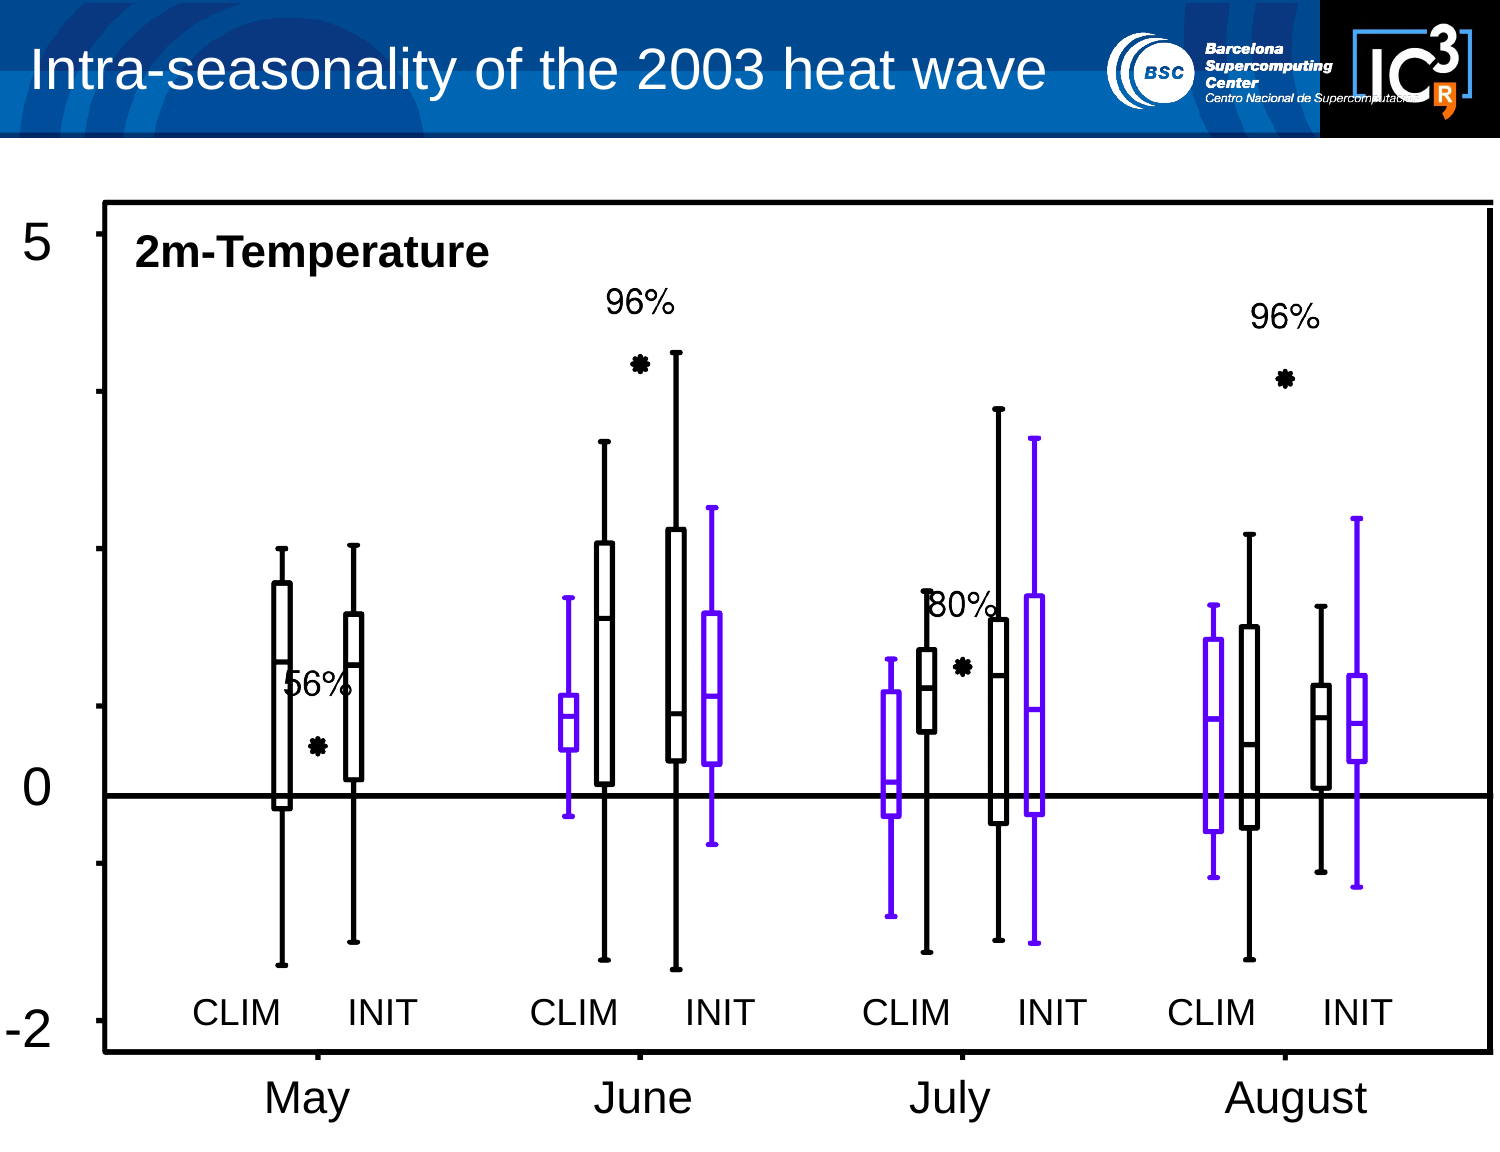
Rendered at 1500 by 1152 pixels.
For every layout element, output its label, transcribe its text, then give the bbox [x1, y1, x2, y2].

text_box Intra-seasonality of the 2003 heat wave [14, 23, 1081, 138]
text_box August [1209, 1060, 1420, 1127]
picture [0, 0, 1500, 138]
text_box July [894, 1060, 1030, 1127]
text_box May [249, 1060, 391, 1127]
text_box 2m-Temperature [120, 218, 506, 286]
text_box June [578, 1060, 736, 1127]
picture [0, 199, 1495, 1113]
text_box 5 0 -2 [0, 203, 97, 1067]
